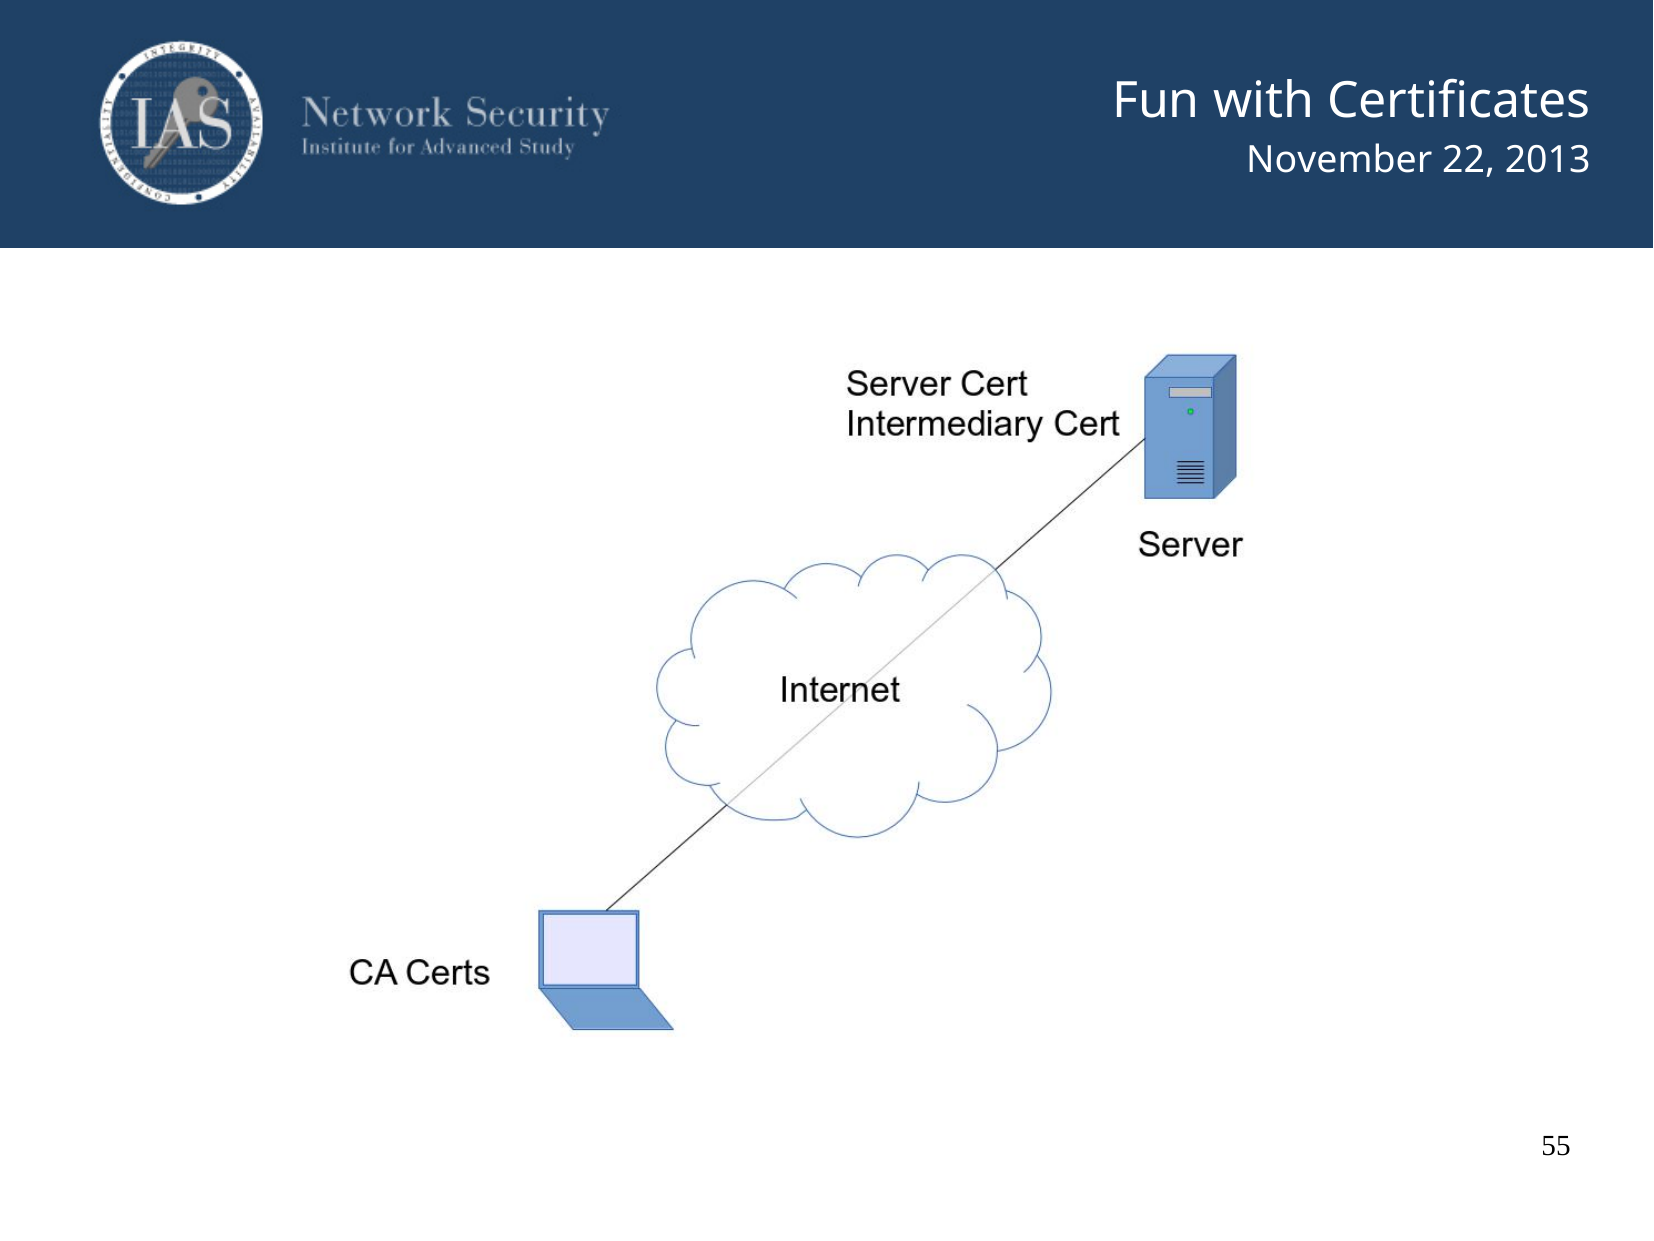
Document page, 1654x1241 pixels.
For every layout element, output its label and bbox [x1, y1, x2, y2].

picture [0, 0, 1653, 248]
picture [241, 256, 1413, 1162]
